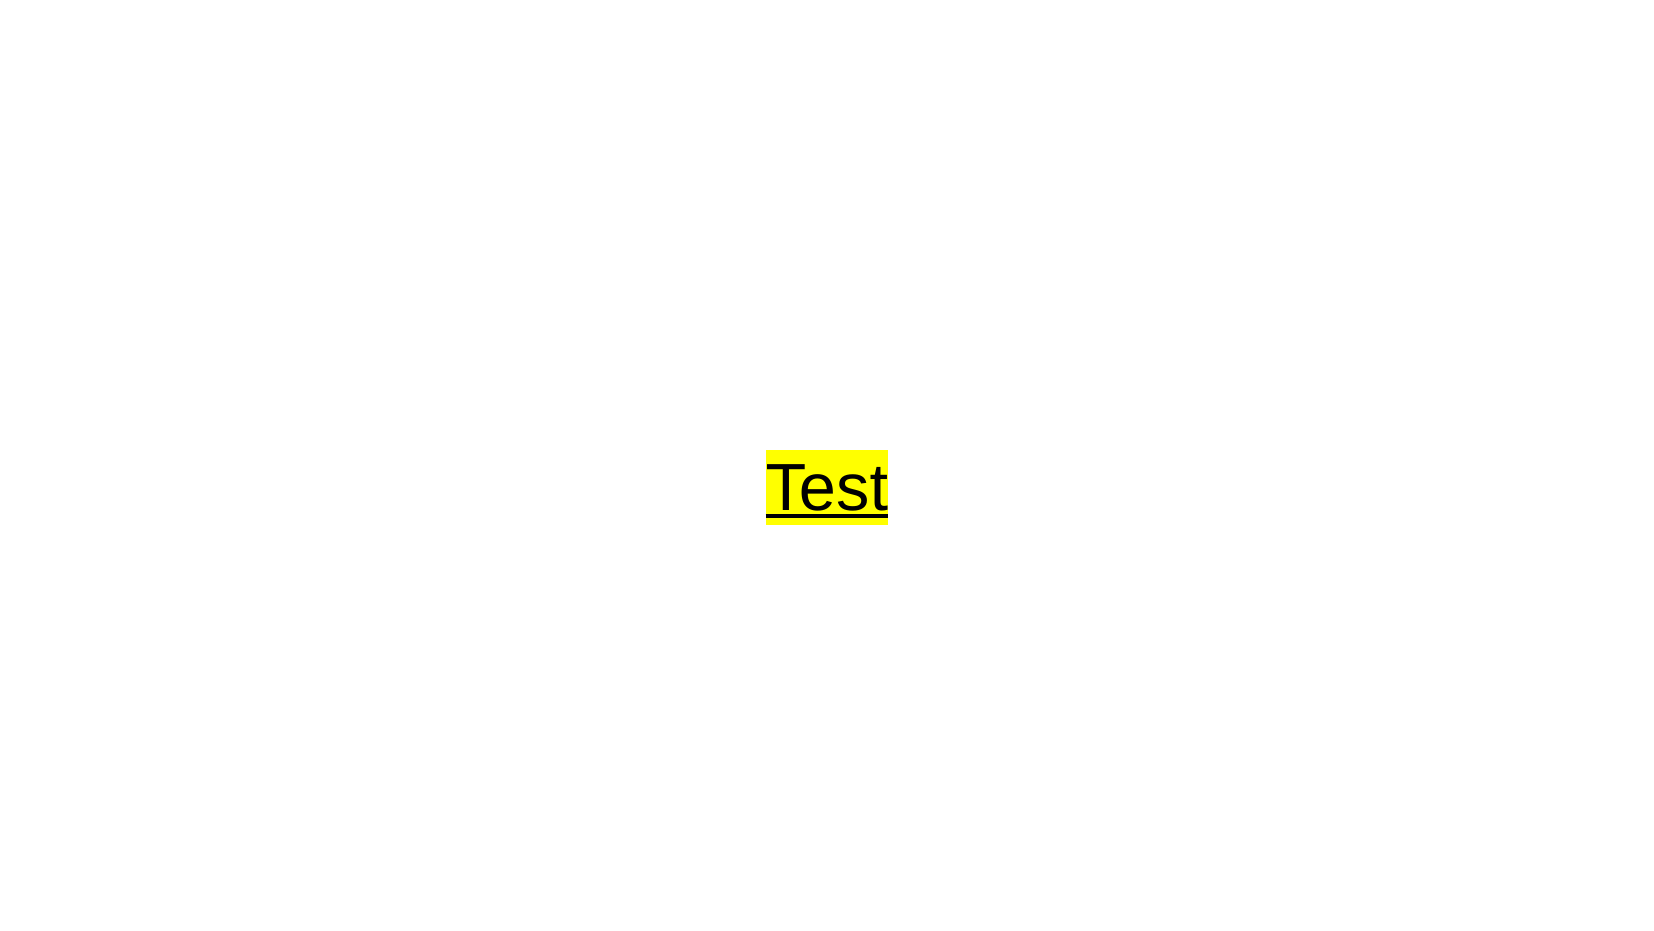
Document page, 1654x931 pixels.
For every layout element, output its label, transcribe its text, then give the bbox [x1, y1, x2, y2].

text_box Test [82, 217, 1571, 758]
